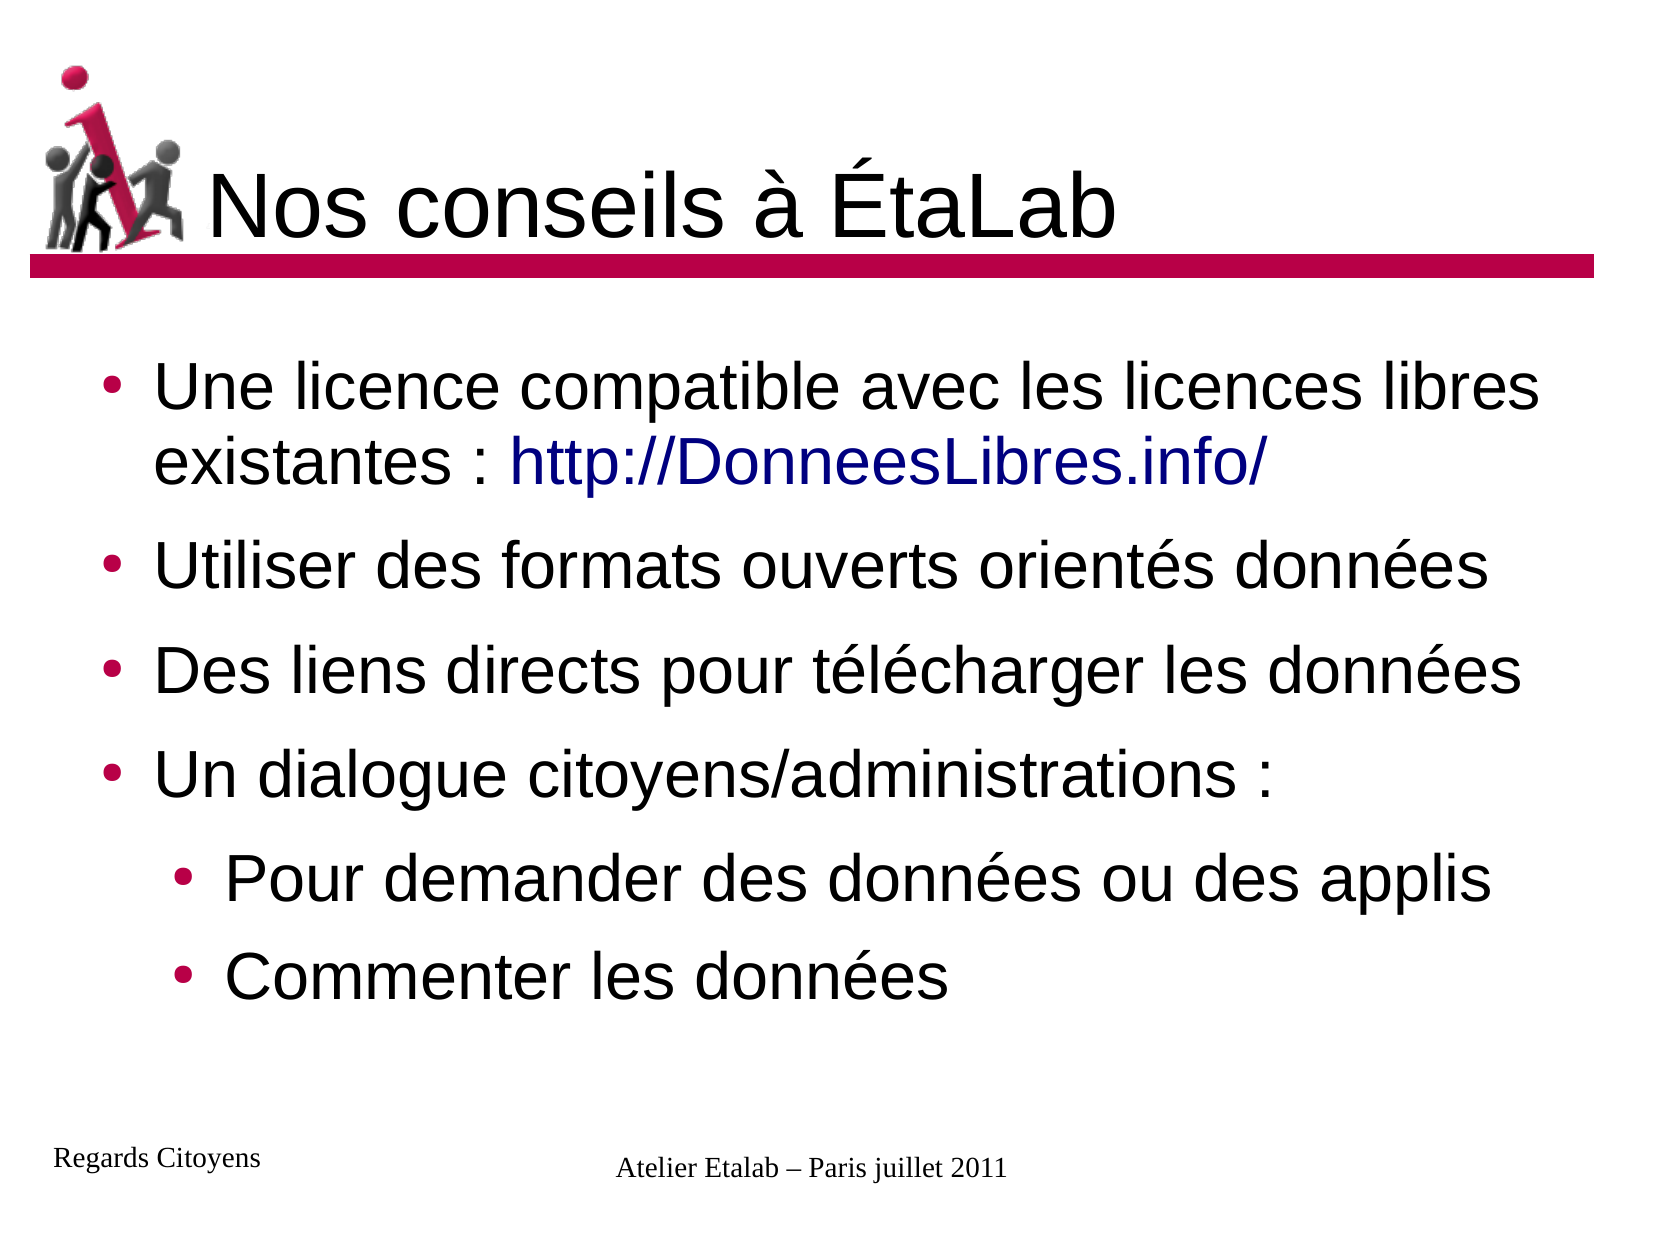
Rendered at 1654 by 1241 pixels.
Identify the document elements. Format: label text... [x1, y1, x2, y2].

title Nos conseils à ÉtaLab [206, 102, 1595, 310]
list Une licence compatible avec les licences libres existantes : http://DonneesLibres.info/ Utiliser des formats ouverts orientés données Des liens directs pour télécharger les données Un dialogue citoyens/administrations : Pour demander des données ou des applis Commenter les données [82, 349, 1571, 1168]
picture [29, 60, 210, 254]
